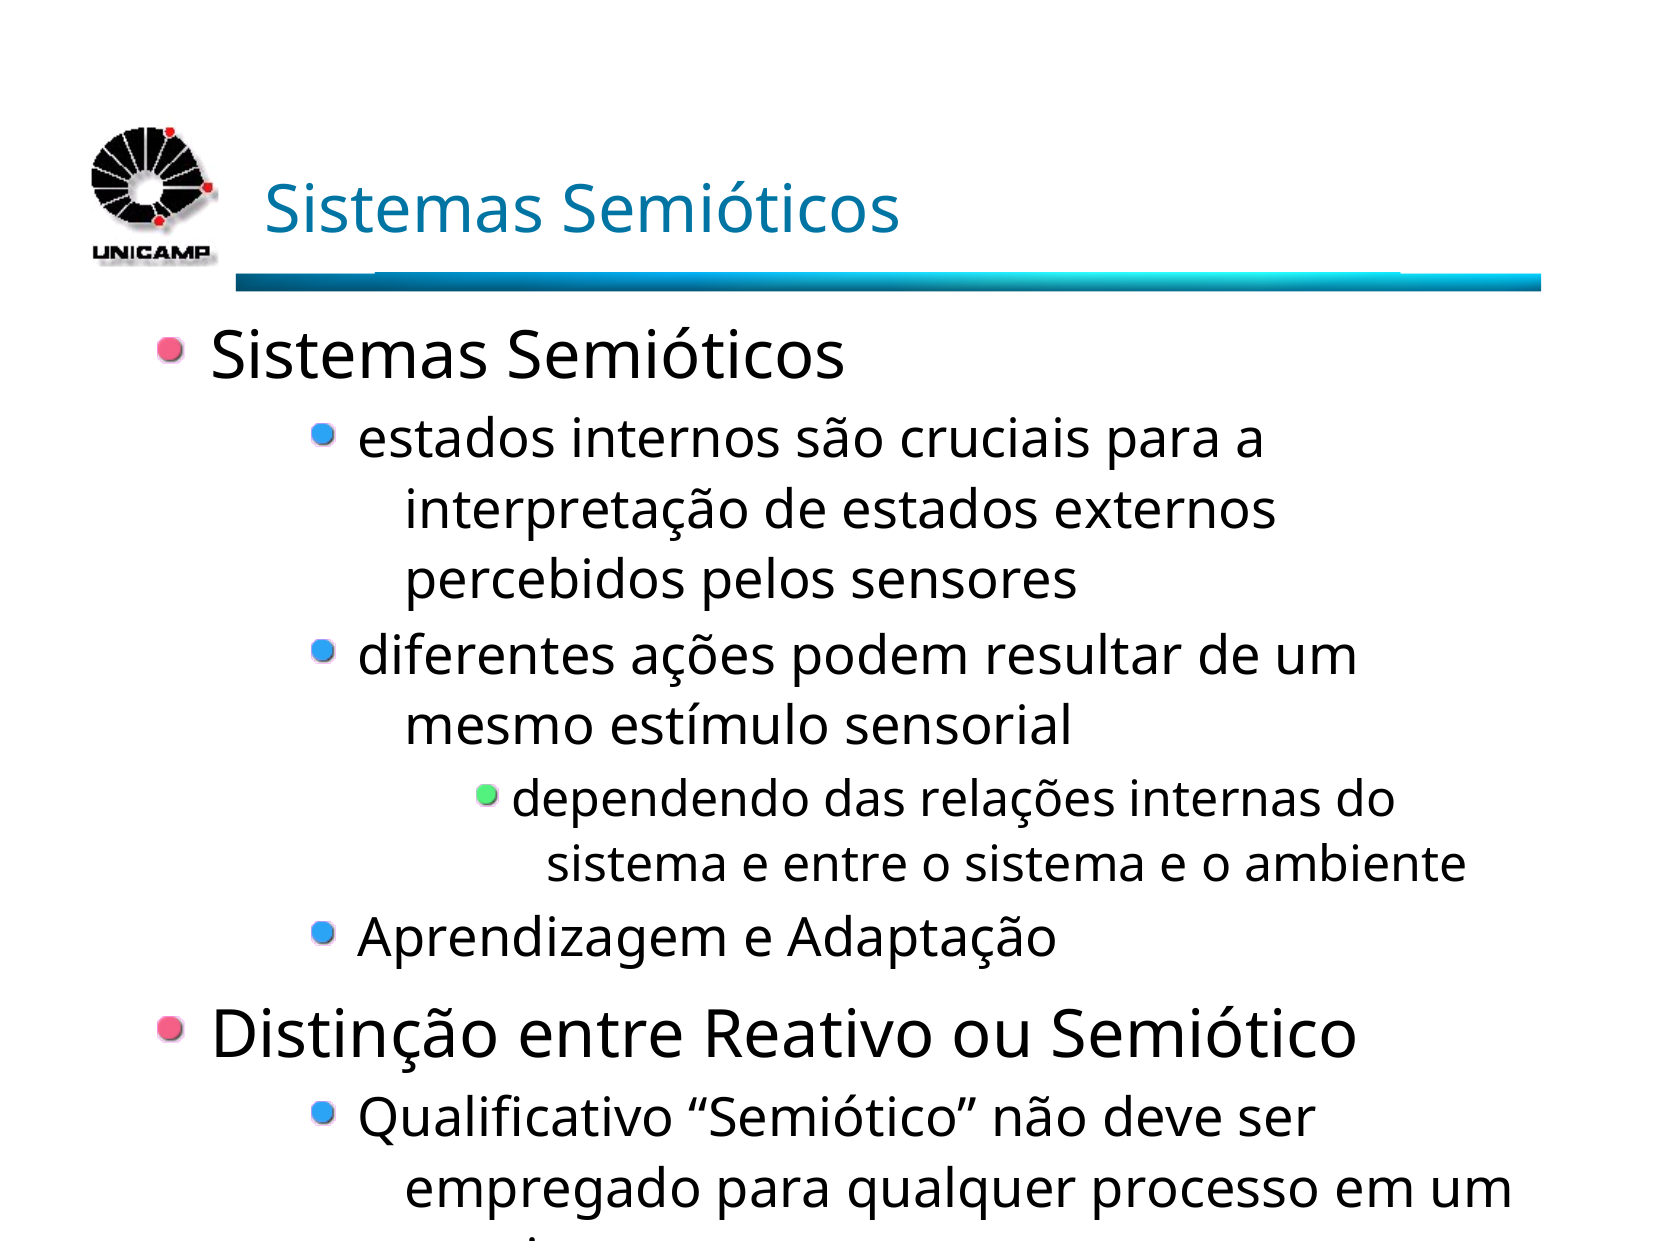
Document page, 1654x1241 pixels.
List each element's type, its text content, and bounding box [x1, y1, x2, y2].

list Sistemas Semióticos estados internos são cruciais para a interpretação de estados externos percebidos pelos sensores diferentes ações podem resultar de um mesmo estímulo sensorial dependendo das relações internas do sistema e entre o sistema e o ambiente Aprendizagem e Adaptação Distinção entre Reativo ou Semiótico Qualificativo “Semiótico” não deve ser empregado para qualquer processo em um ser vivo Exemplo: Reações Enzimáticas podem ser simplesmente reativas [121, 309, 1534, 1196]
title Sistemas Semióticos [264, 42, 1534, 250]
picture [125, 272, 1654, 295]
